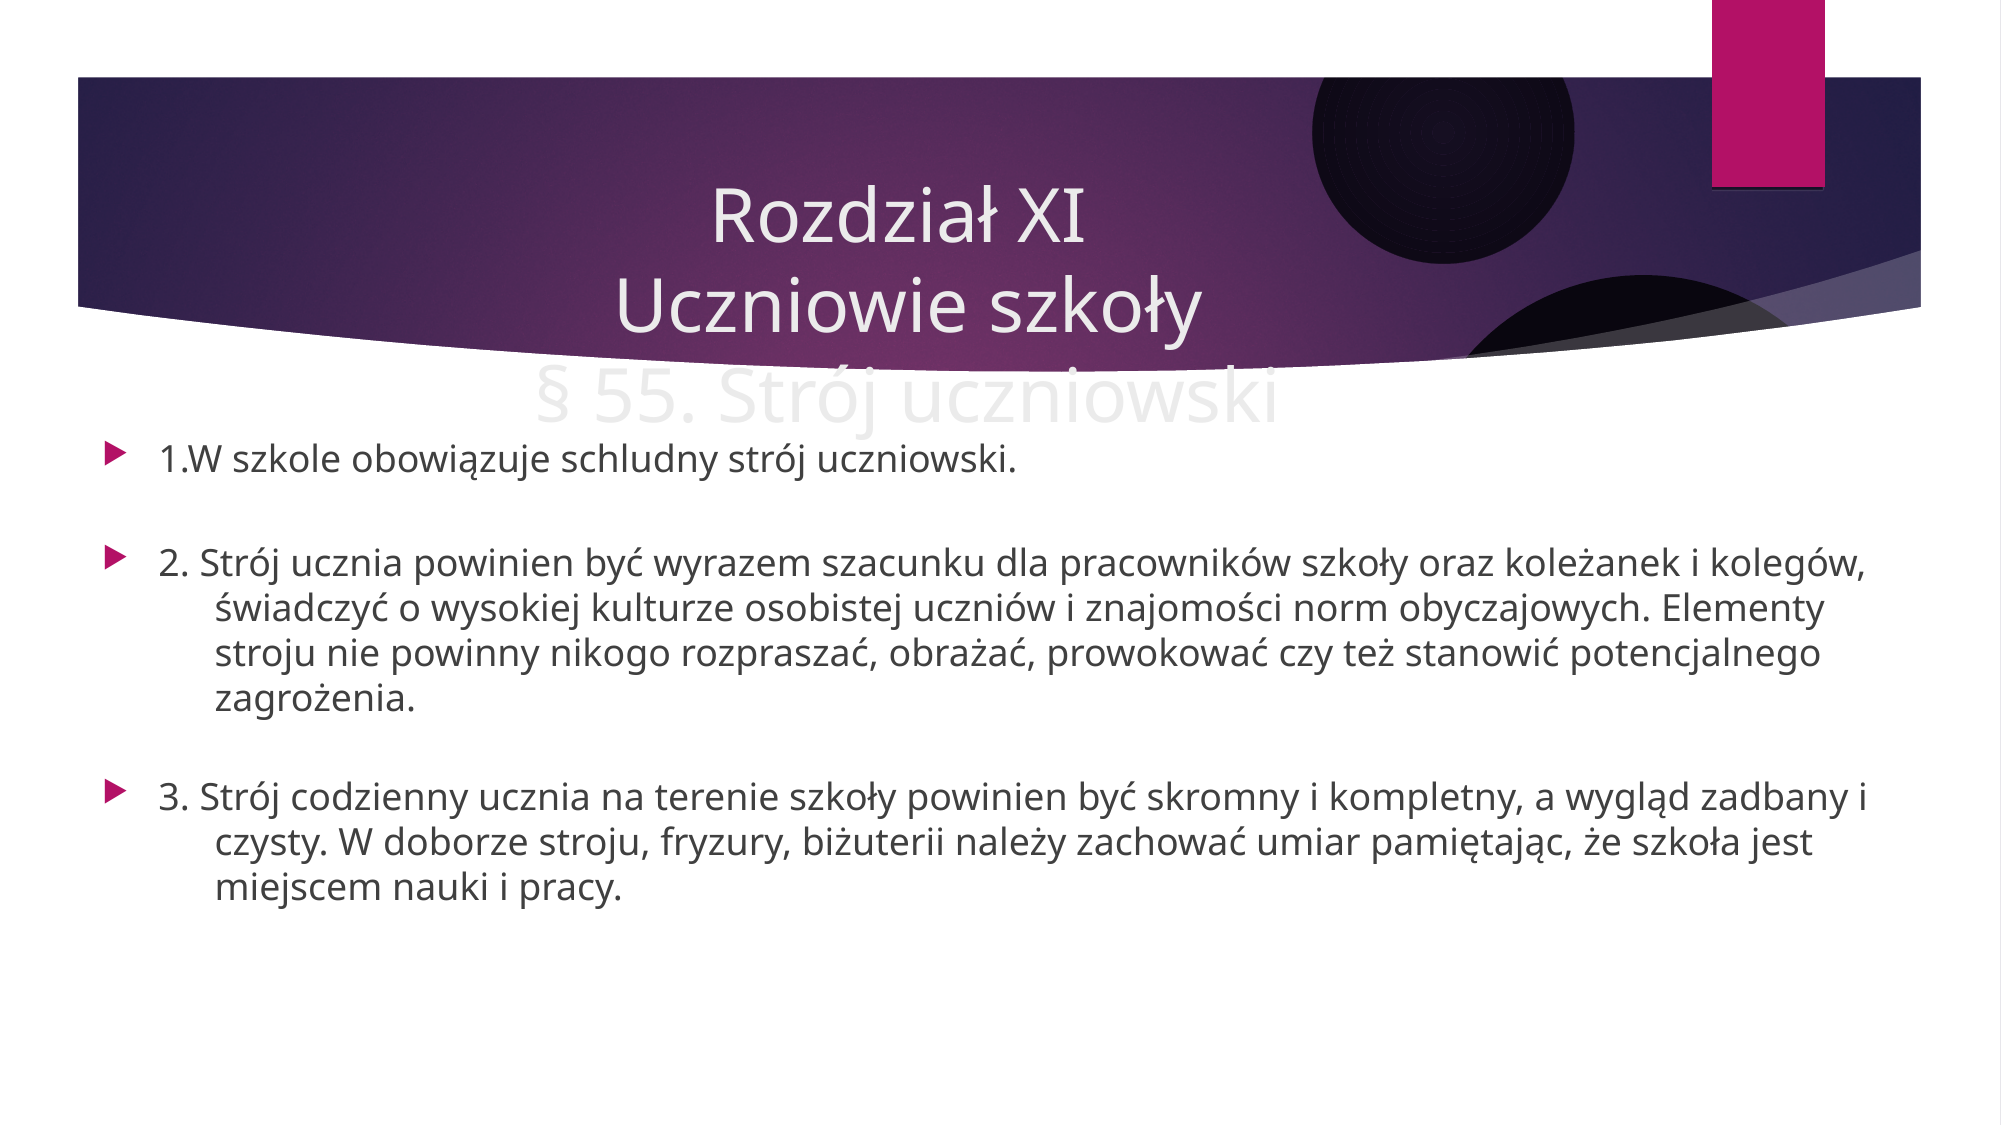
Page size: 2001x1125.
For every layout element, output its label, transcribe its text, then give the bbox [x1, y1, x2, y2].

title Rozdział XI Uczniowie szkoły § 55. Strój uczniowski [189, 159, 1627, 276]
list 1.W szkole obowiązuje schludny strój uczniowski. 2. Strój ucznia powinien być wyrazem szacunku dla pracowników szkoły oraz koleżanek i kolegów, świadczyć o wysokiej kulturze osobistej uczniów i znajomości norm obyczajowych. Elementy stroju nie powinny nikogo rozpraszać, obrażać, prowokować czy też stanowić potencjalnego zagrożenia. 3. Strój codzienny ucznia na terenie szkoły powinien być skromny i kompletny, a wygląd zadbany i czysty. W doborze stroju, fryzury, biżuterii należy zachować umiar pamiętając, że szkoła jest miejscem nauki i pracy. [87, 427, 1909, 988]
